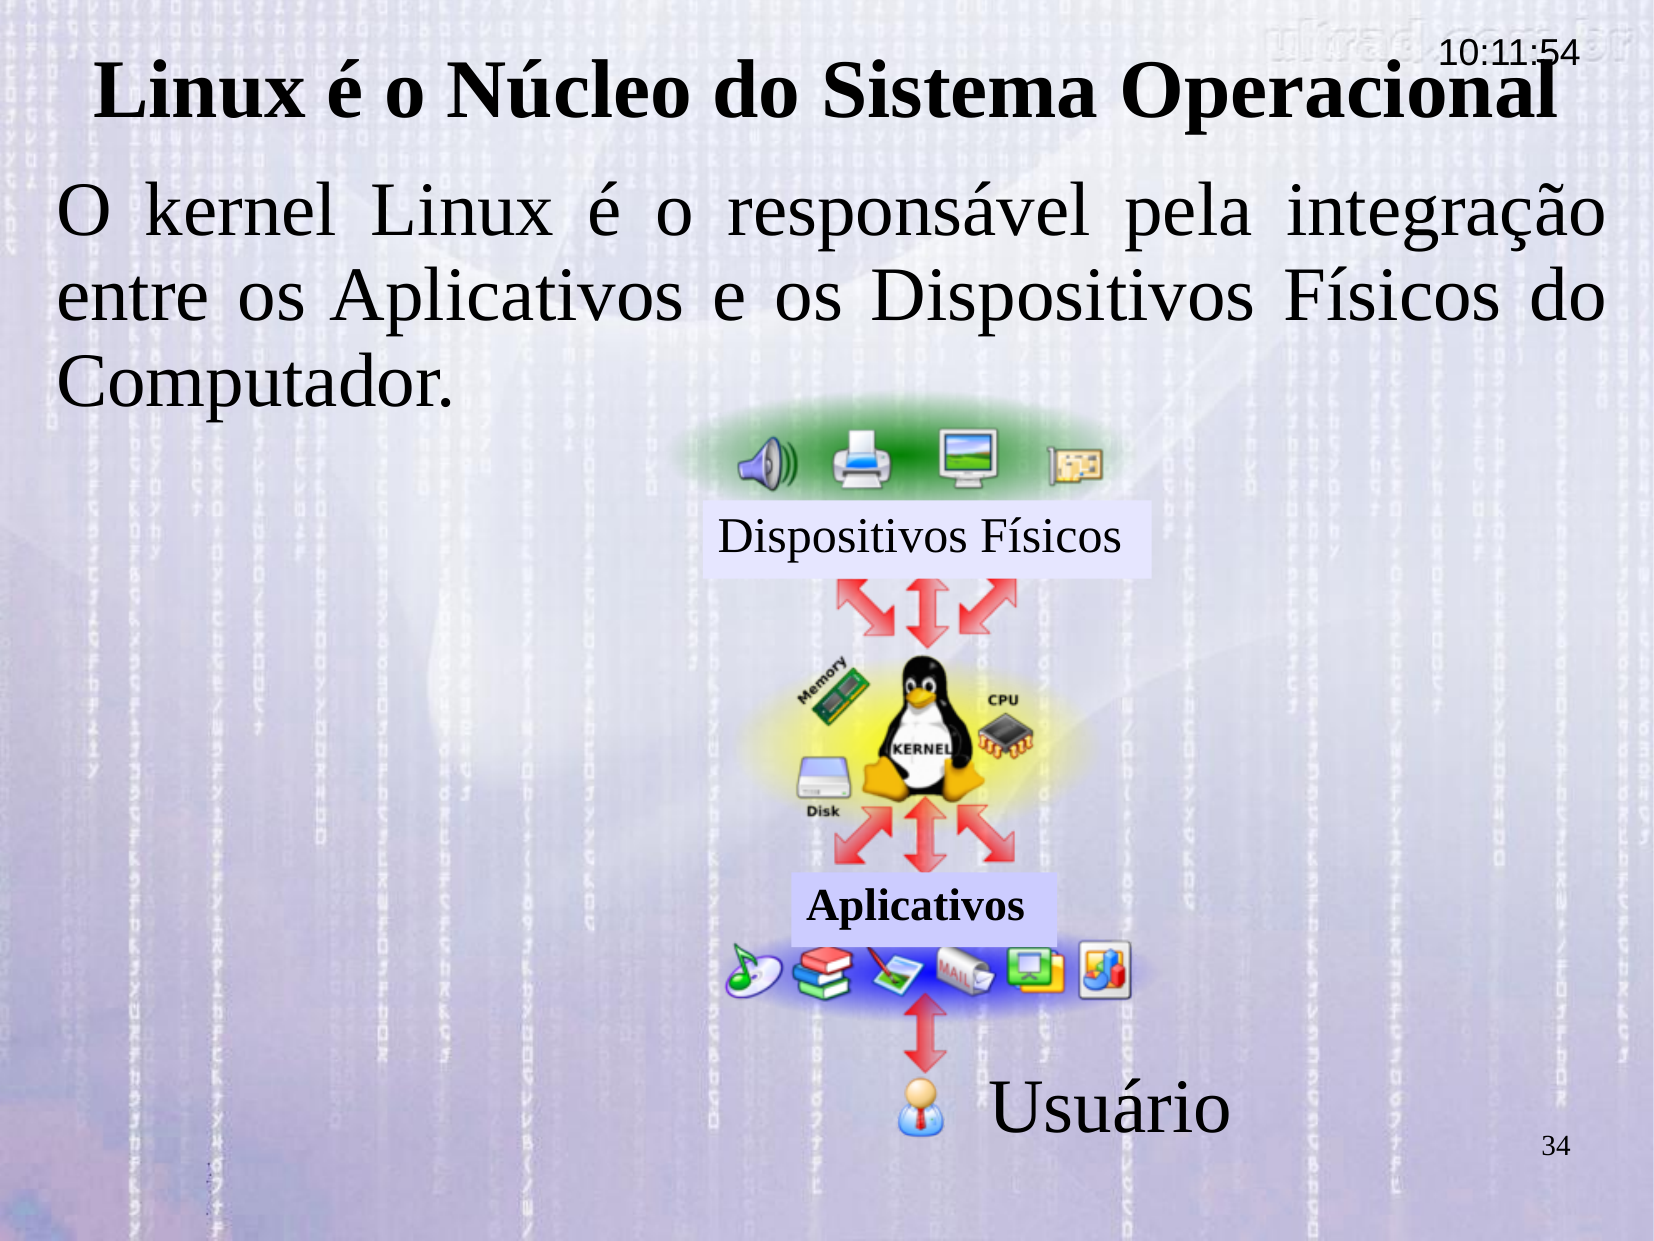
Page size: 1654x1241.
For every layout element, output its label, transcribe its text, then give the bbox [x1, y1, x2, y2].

text_box Linux é o Núcleo do Sistema Operacional [29, 35, 1625, 159]
text_box Usuário [973, 1057, 1264, 1241]
text_box Aplicativos [791, 872, 1058, 948]
text_box O kernel Linux é o responsável pela integração entre os Aplicativos e os Dispositivos Físicos do Computador. [41, 159, 1625, 454]
text_box 10:53:37 [1423, 23, 1631, 94]
text_box Dispositivos Físicos [702, 500, 1152, 579]
picture [0, 0, 1654, 1241]
